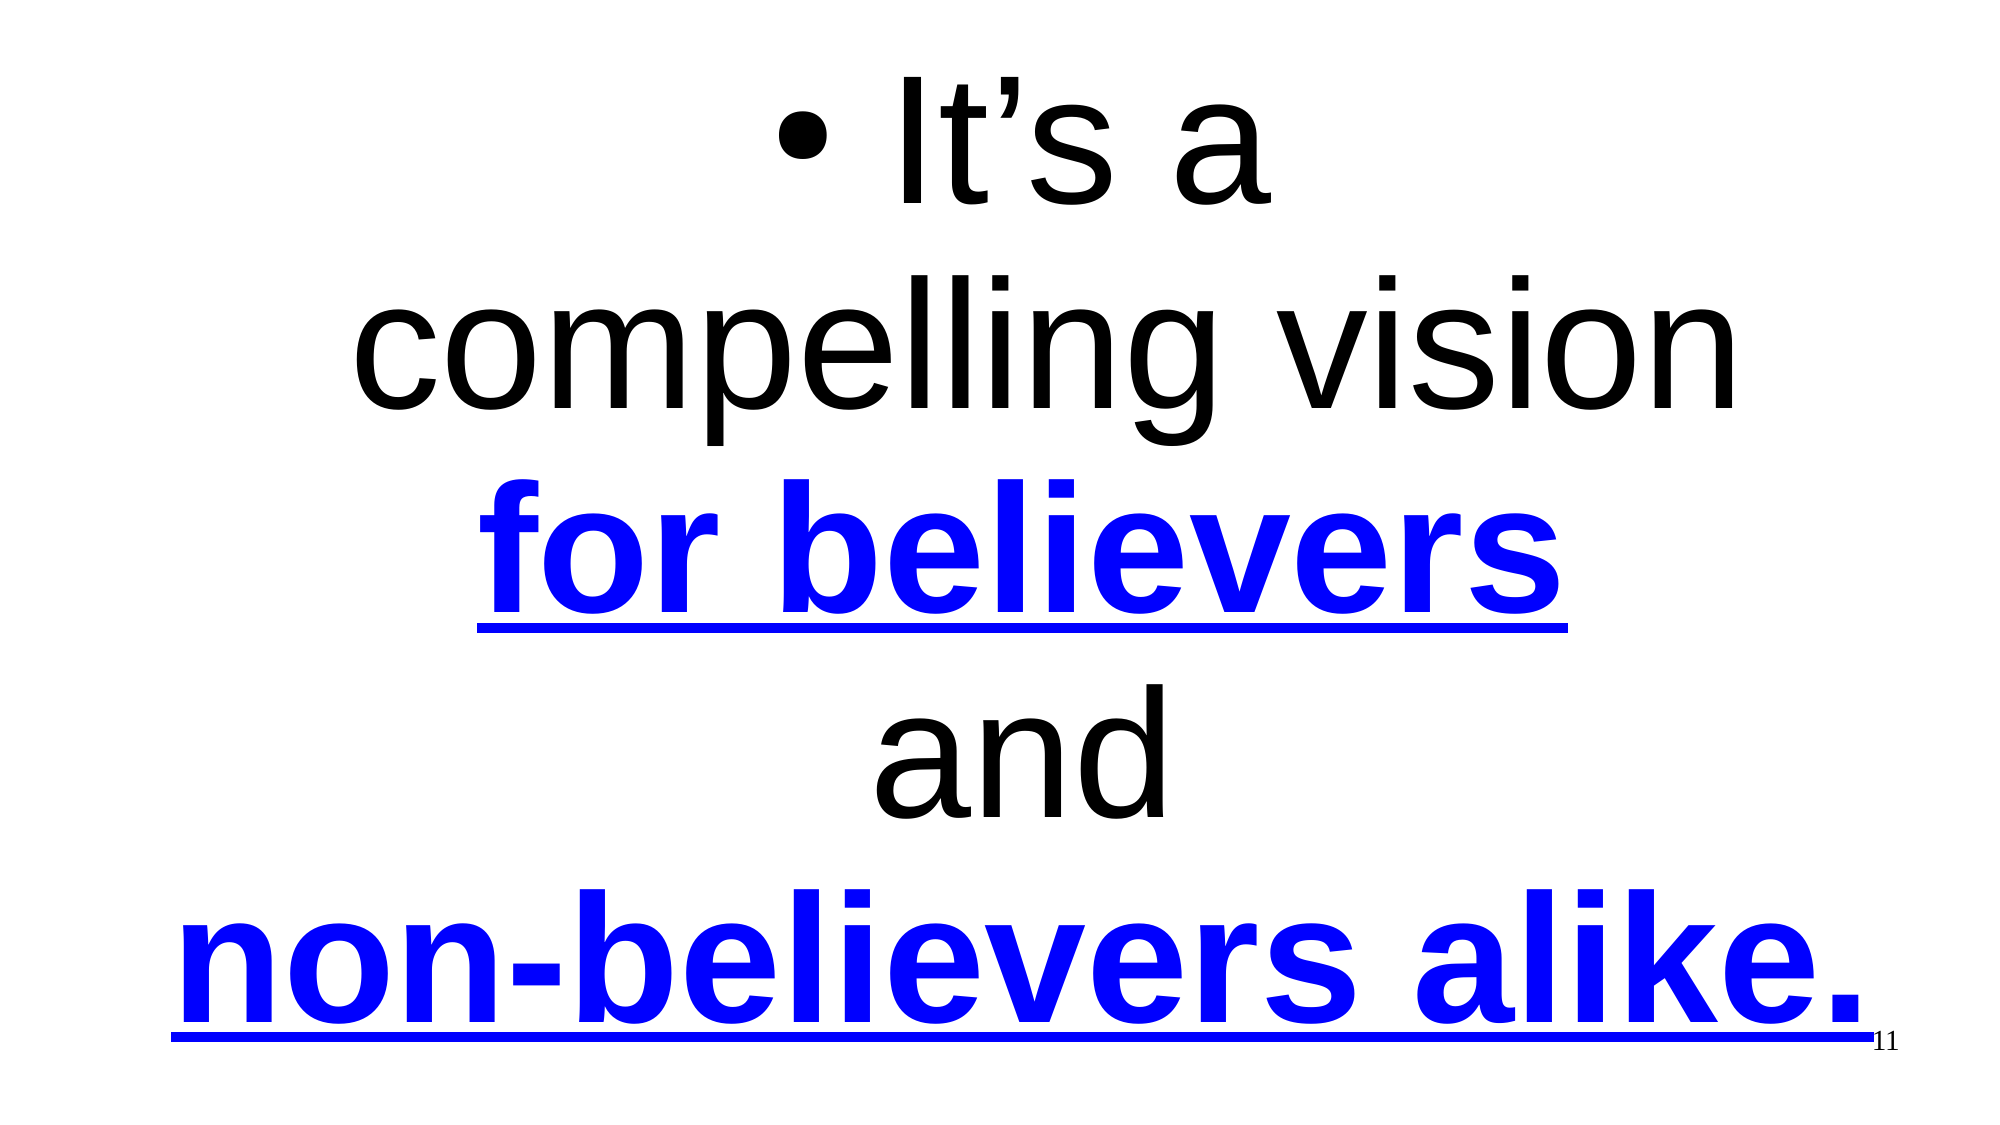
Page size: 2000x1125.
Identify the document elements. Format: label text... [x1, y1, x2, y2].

list It’s a compelling vision for believers and non-believers alike. [37, 37, 1988, 1088]
